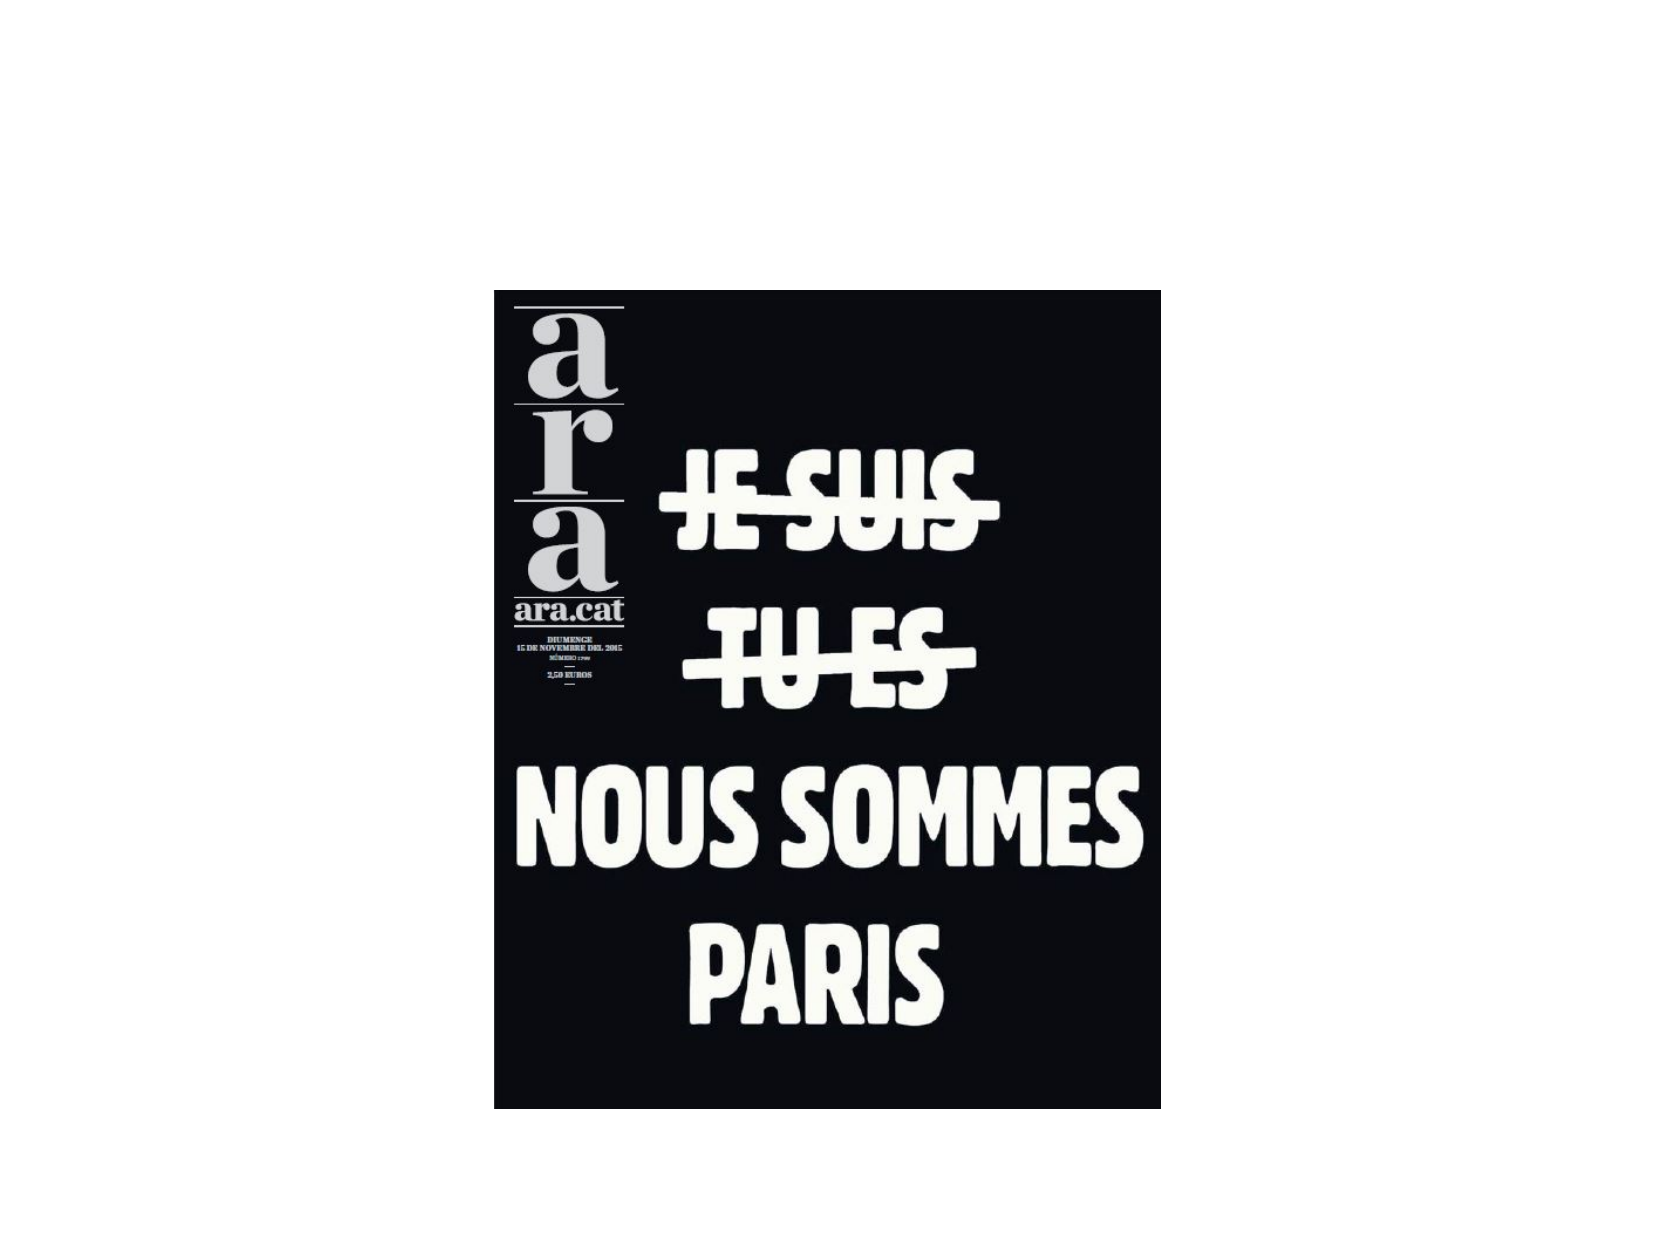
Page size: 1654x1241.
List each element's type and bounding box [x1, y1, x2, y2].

picture [493, 290, 1161, 1109]
